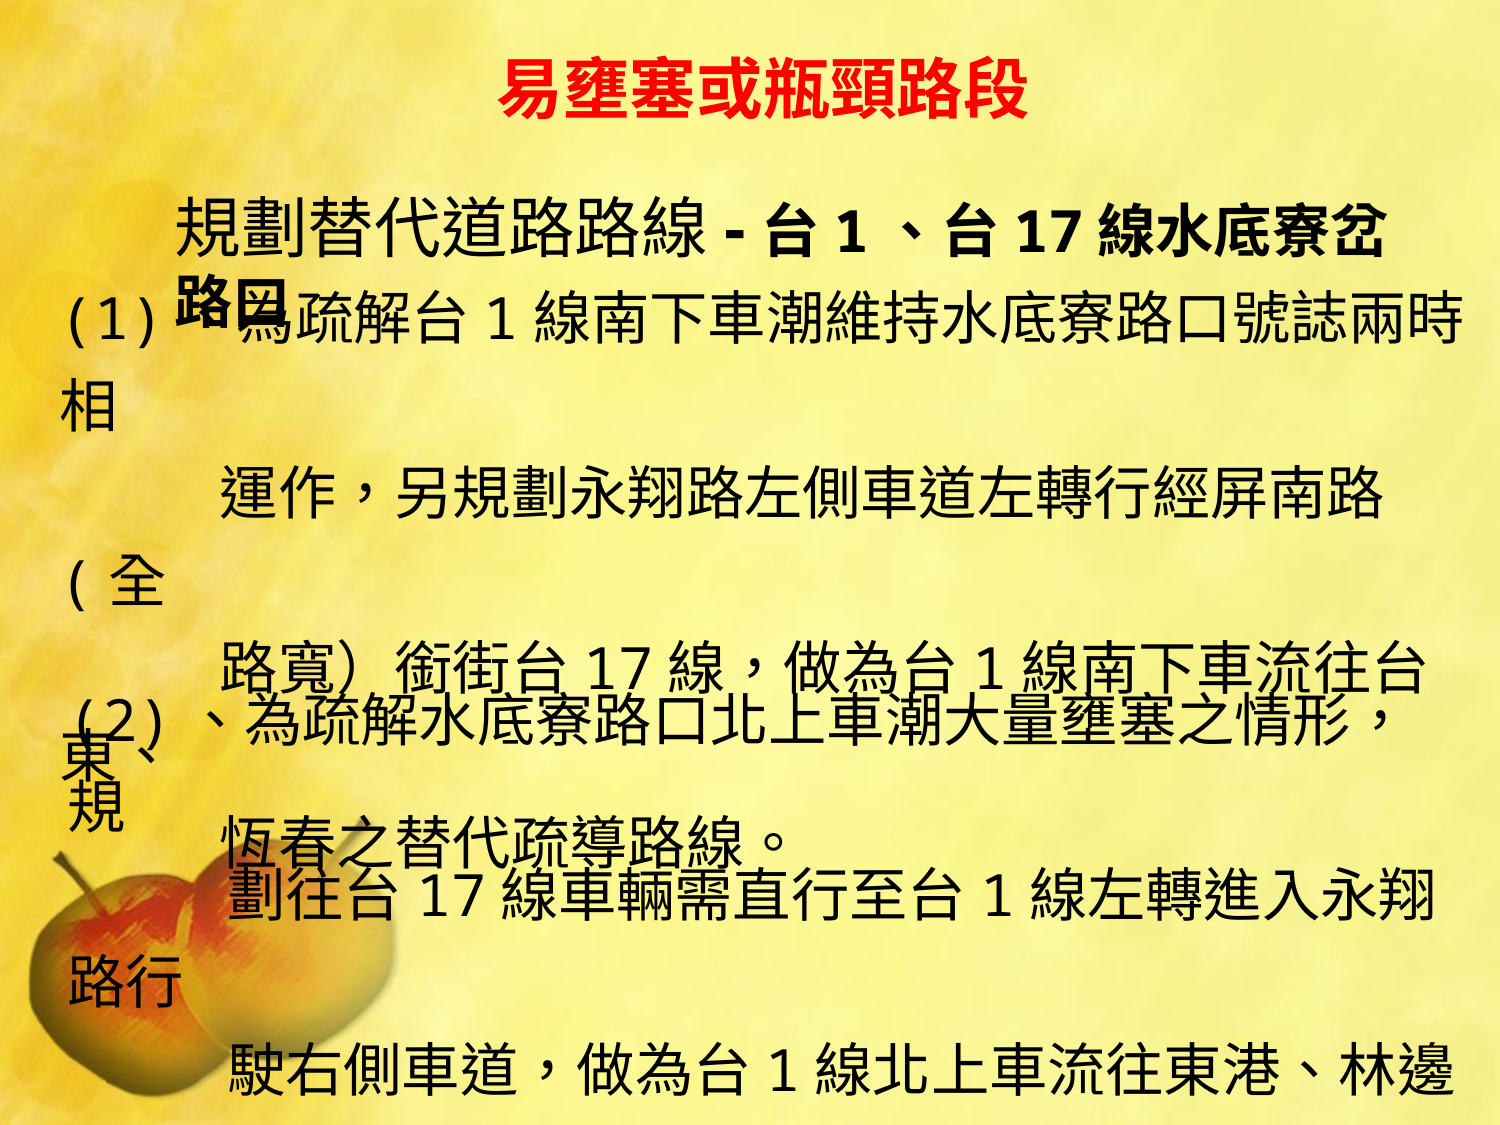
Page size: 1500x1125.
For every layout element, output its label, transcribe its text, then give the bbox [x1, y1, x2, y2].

text_box 規劃替代道路路線-台1、台17線水底寮岔路口 [159, 177, 1426, 256]
text_box (1)、為疏解台1線南下車潮維持水底寮路口號誌兩時相 運作，另規劃永翔路左側車道左轉行經屏南路(全 路寬）銜街台17線，做為台1線南下車流往台東、 恆春之替代疏導路線。 [44, 256, 1483, 622]
text_box (2)、為疏解水底寮路口北上車潮大量壅塞之情形，規 劃往台17線車輛需直行至台1線左轉進入永翔路行 駛右側車道，做為台1線北上車流往東港、林邊方 向之替代疏導路線。 [52, 658, 1483, 1024]
text_box 易壅塞或瓶頸路段 [79, 39, 1448, 161]
